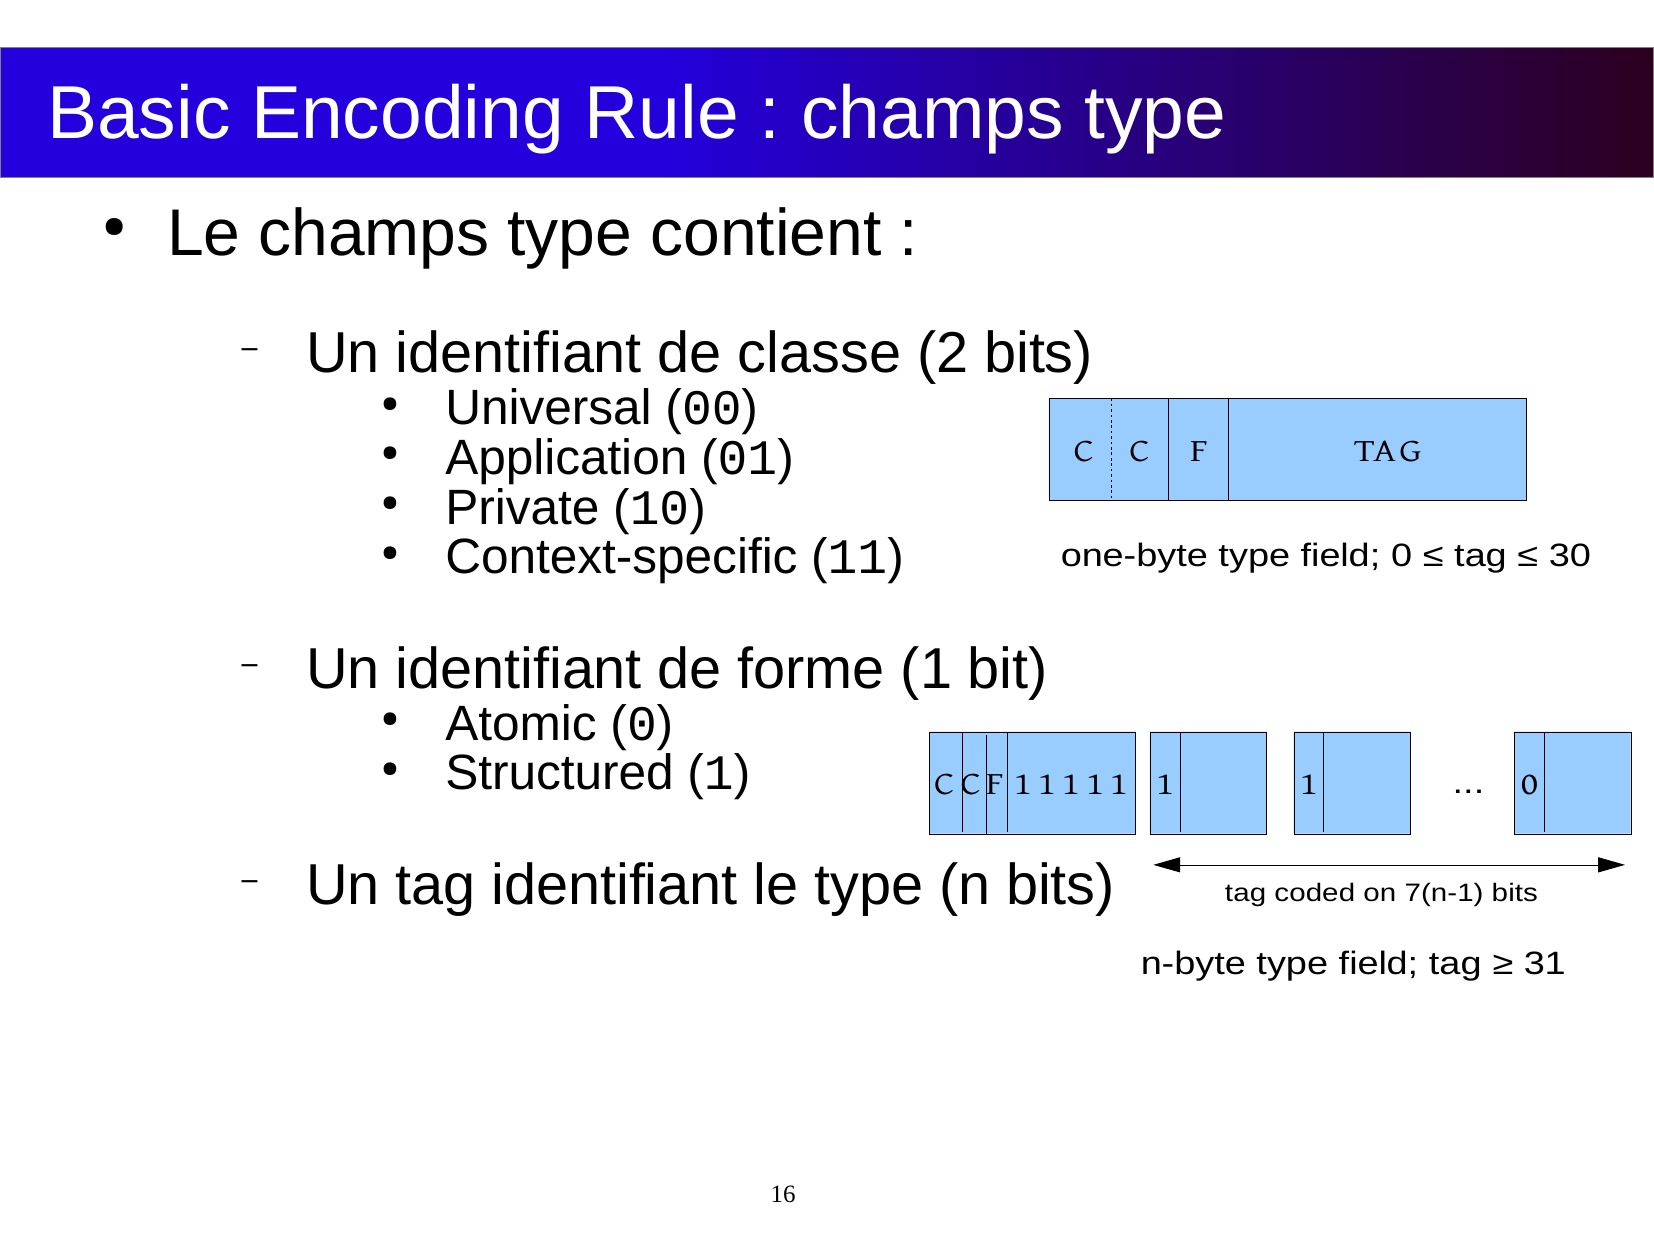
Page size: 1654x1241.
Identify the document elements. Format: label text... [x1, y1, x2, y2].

chart [897, 253, 1654, 1028]
list Le champs type contient : Un identifiant de classe (2 bits) Universal (00) Application (01) Private (10) Context-specific (11) Un identifiant de forme (1 bit) Atomic (0) Structured (1) Un tag identifiant le type (n bits) [47, 201, 1459, 922]
title Basic Encoding Rule : champs type [47, 6, 1477, 225]
